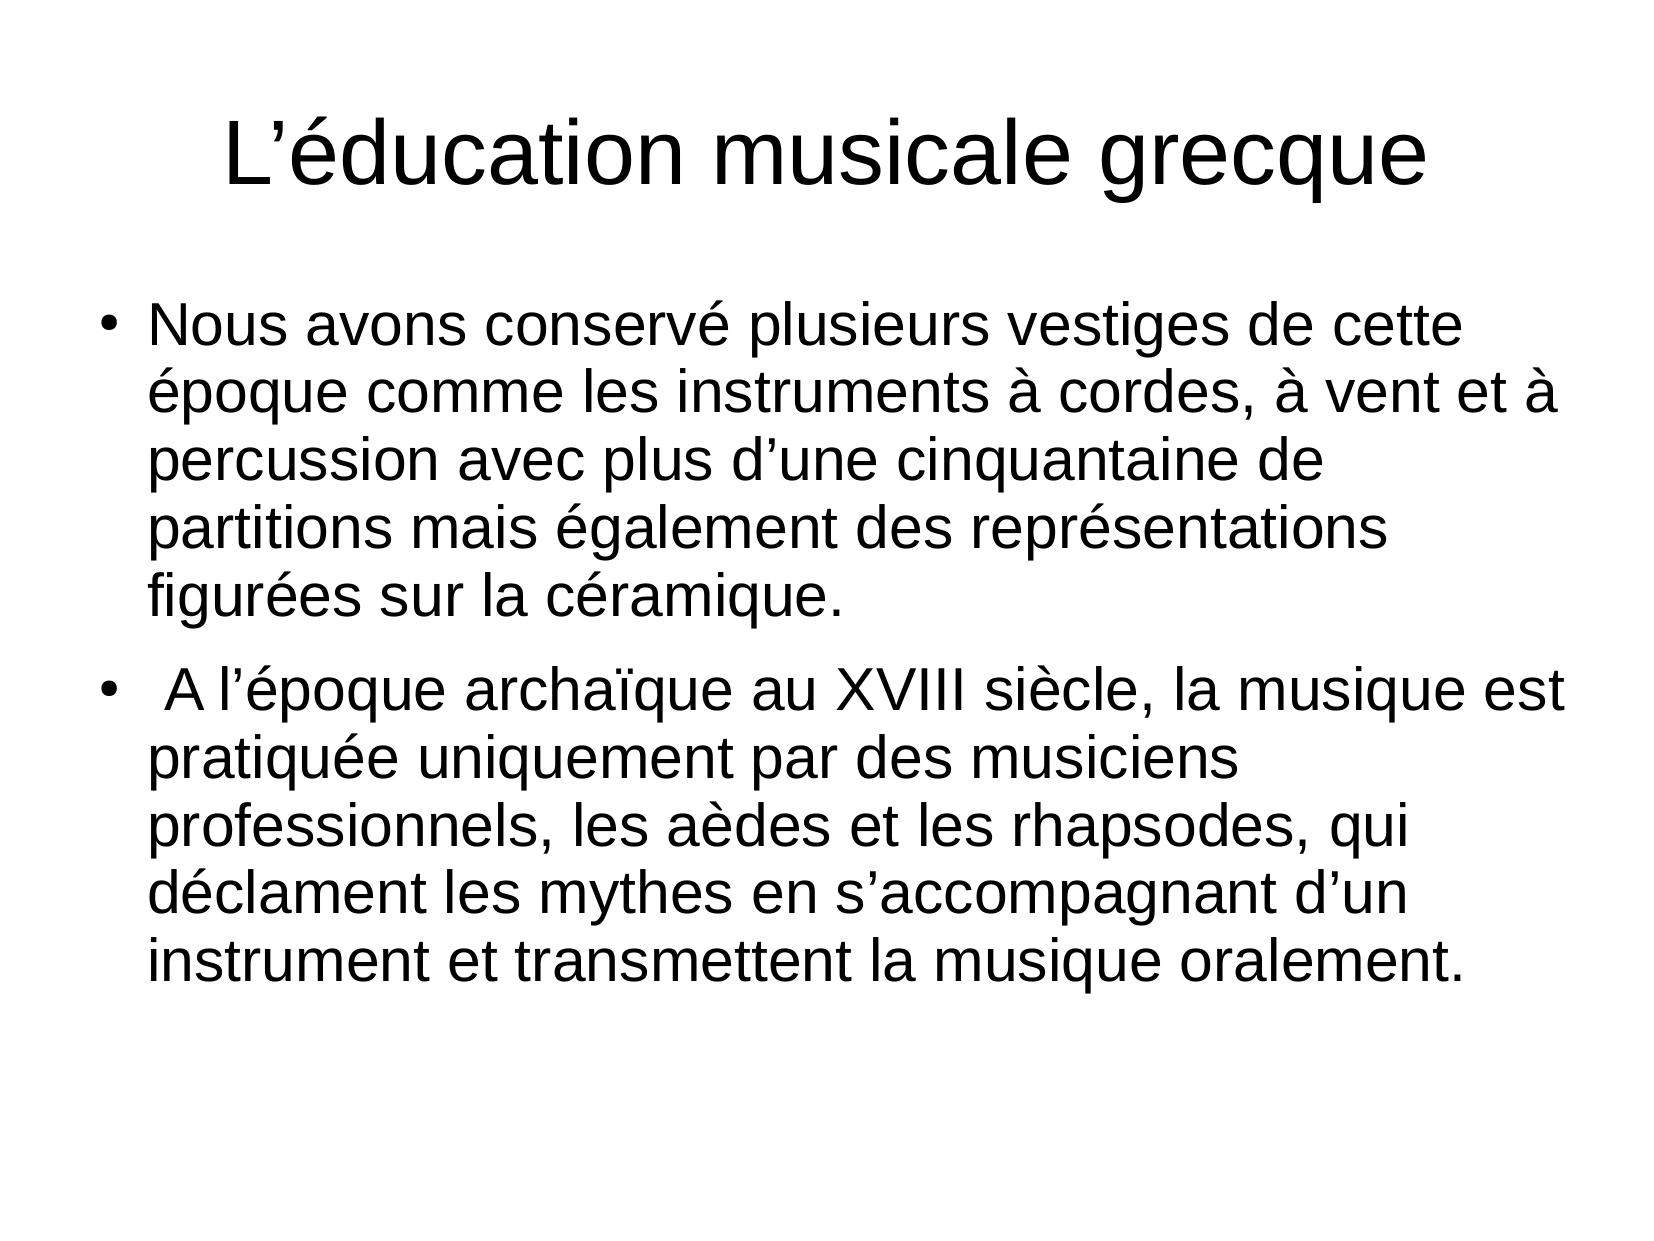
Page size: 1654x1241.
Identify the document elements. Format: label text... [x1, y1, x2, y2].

list Nous avons conservé plusieurs vestiges de cette époque comme les instruments à cordes, à vent et à percussion avec plus d’une cinquantaine de partitions mais également des représentations figurées sur la céramique. A l’époque archaïque au XVIII siècle, la musique est pratiquée uniquement par des musiciens professionnels, les aèdes et les rhapsodes, qui déclament les mythes en s’accompagnant d’un instrument et transmettent la musique oralement. [82, 290, 1571, 1010]
title L’éducation musicale grecque [82, 49, 1571, 257]
